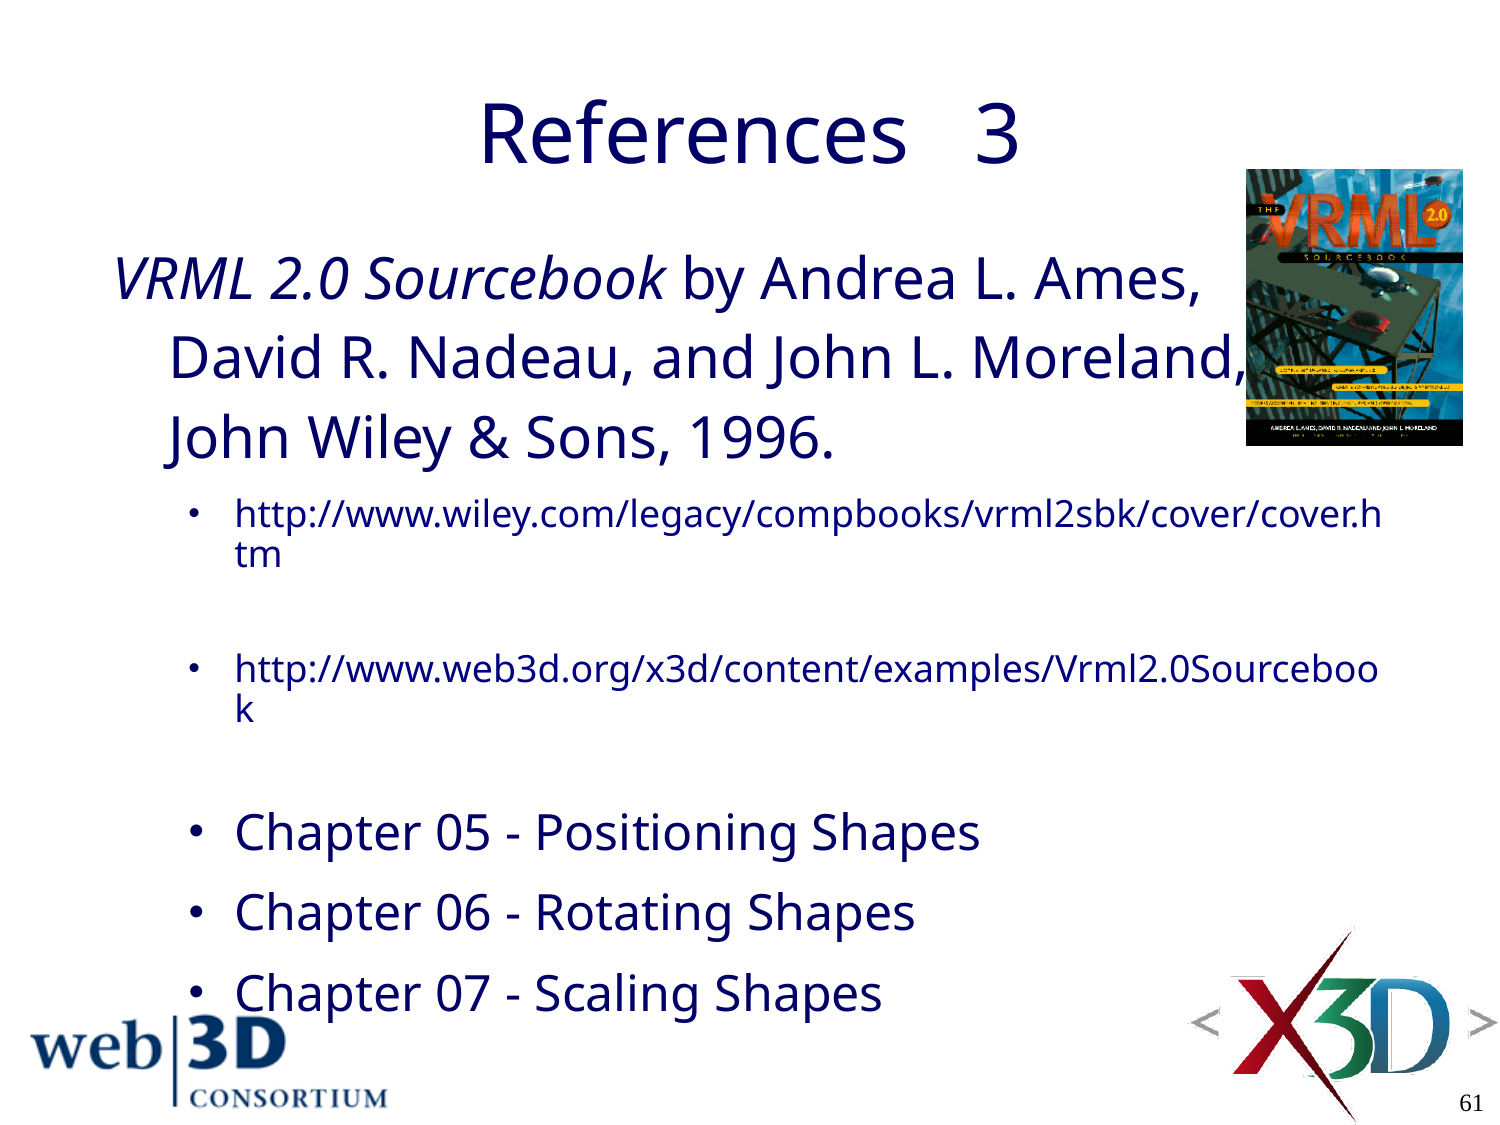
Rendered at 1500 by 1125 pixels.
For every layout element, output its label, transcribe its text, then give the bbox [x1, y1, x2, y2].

picture [12, 998, 413, 1118]
picture [1187, 926, 1500, 1125]
picture [303, 998, 316, 1008]
picture [333, 998, 347, 1008]
picture [1245, 169, 1463, 446]
title References 3 [112, 44, 1388, 218]
list VRML 2.0 Sourcebook by Andrea L. Ames, David R. Nadeau, and John L. Moreland, John Wiley & Sons, 1996. http://www.wiley.com/legacy/compbooks/vrml2sbk/cover/cover.htm http://www.web3d.org/x3d/content/examples/Vrml2.0Sourcebook Chapter 05 - Positioning Shapes Chapter 06 - Rotating Shapes Chapter 07 - Scaling Shapes [112, 237, 1388, 986]
